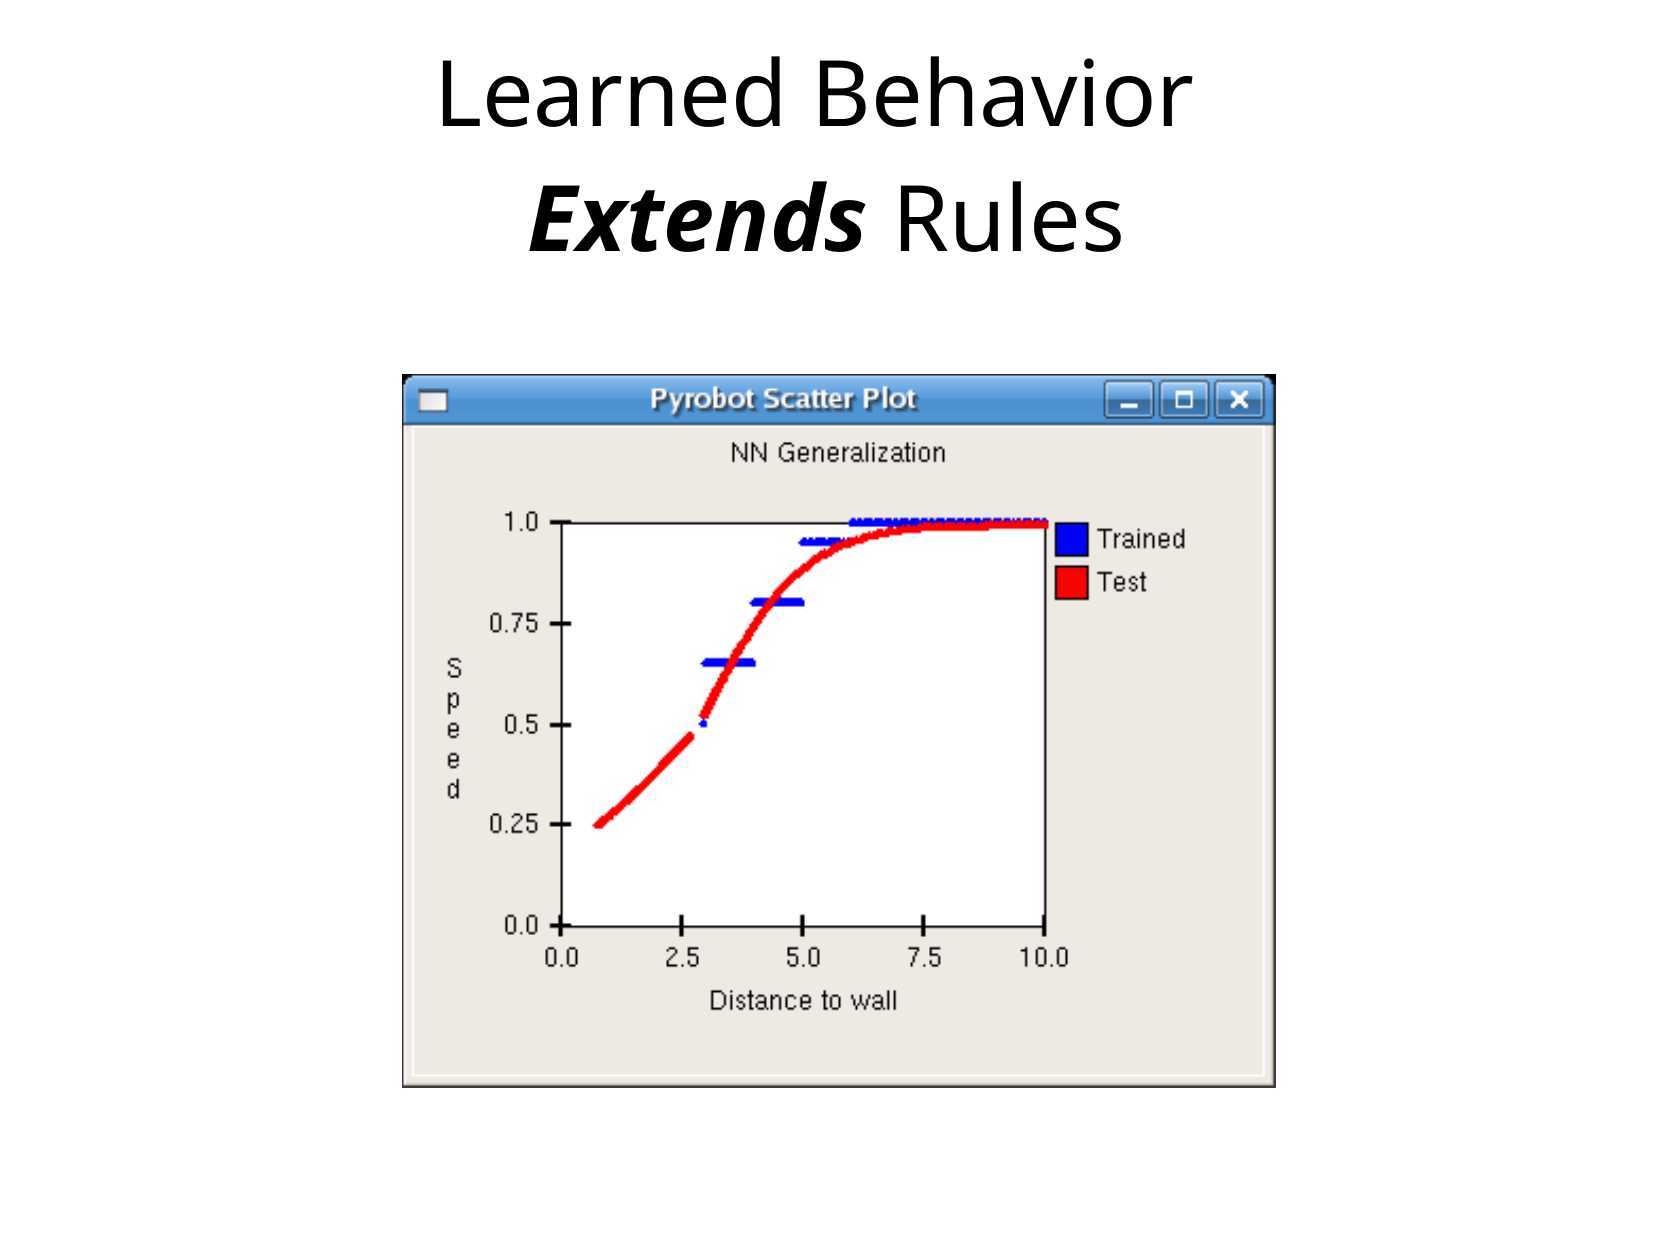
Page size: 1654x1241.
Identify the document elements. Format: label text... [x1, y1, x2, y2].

title Learned Behavior Extends Rules [82, 41, 1571, 265]
picture [402, 374, 1276, 1088]
